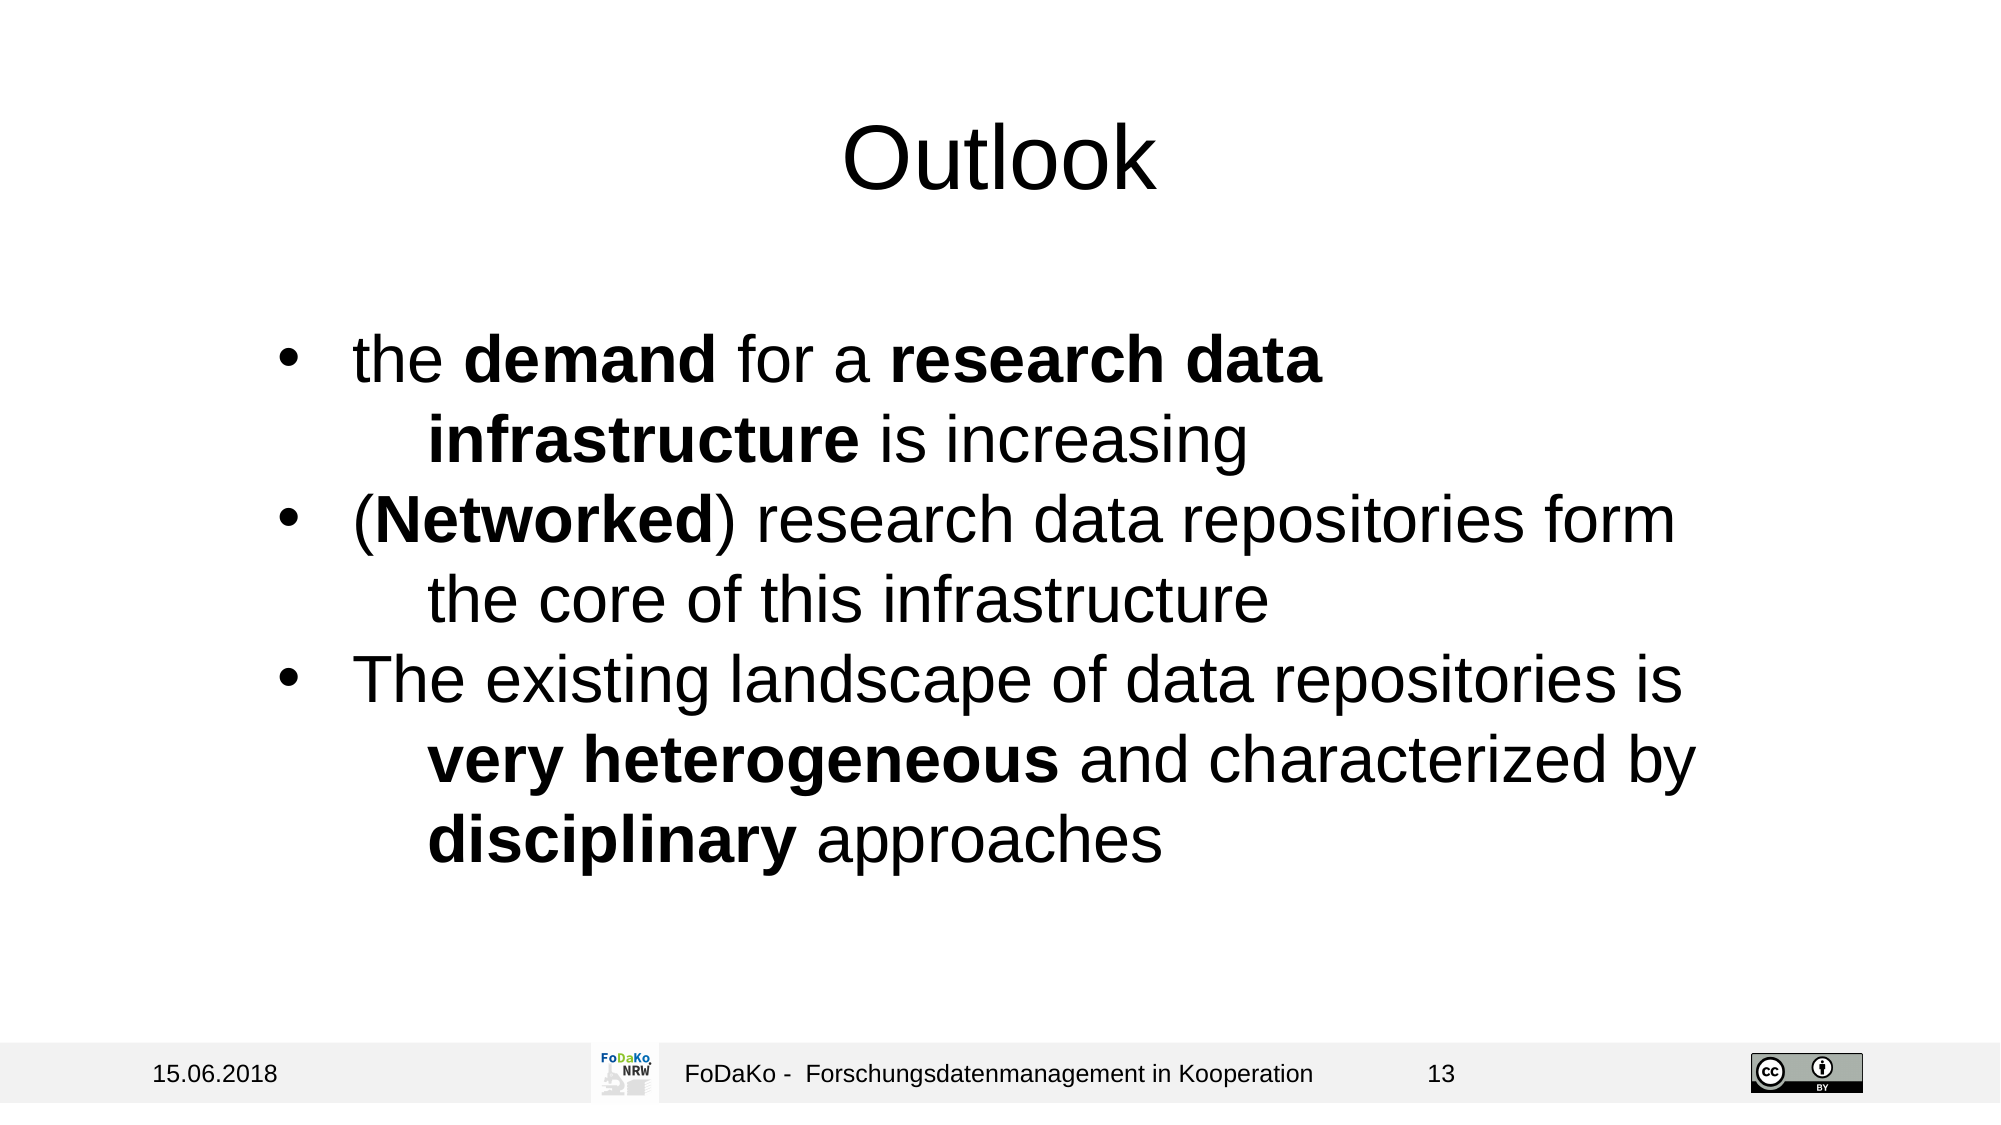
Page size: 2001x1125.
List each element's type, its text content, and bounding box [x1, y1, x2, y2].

title Outlook [137, 51, 1863, 269]
text_box 15.06.2018 [137, 1042, 588, 1103]
text_box the demand for a research data infrastructure is increasing (Networked) research data repositories form the core of this infrastructure The existing landscape of data repositories is very heterogeneous and characterized by disciplinary approaches [262, 309, 1744, 884]
text_box FoDaKo - Forschungsdatenmanagement in Kooperation [662, 1042, 1338, 1103]
text_box 13 [1412, 1042, 1713, 1103]
